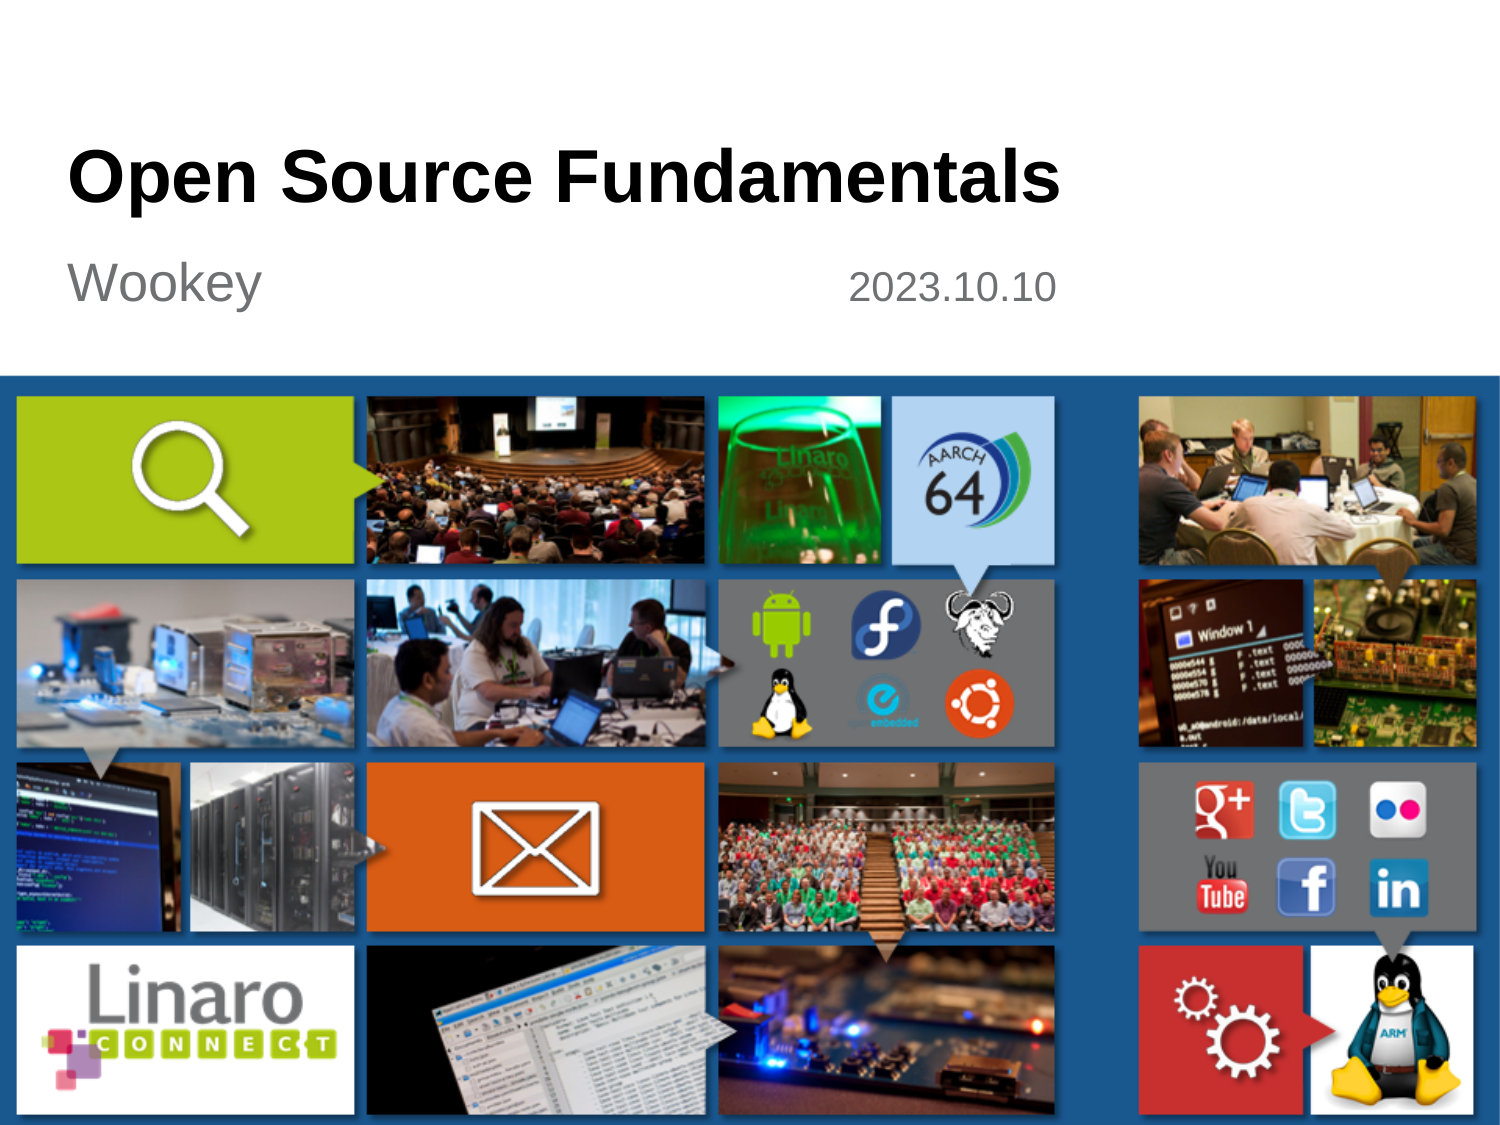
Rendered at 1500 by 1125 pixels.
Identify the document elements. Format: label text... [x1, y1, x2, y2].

text_box Open Source Fundamentals [53, 24, 1465, 233]
text_box Wookey 2023.10.10 [53, 233, 1465, 412]
picture [0, 373, 1500, 1125]
